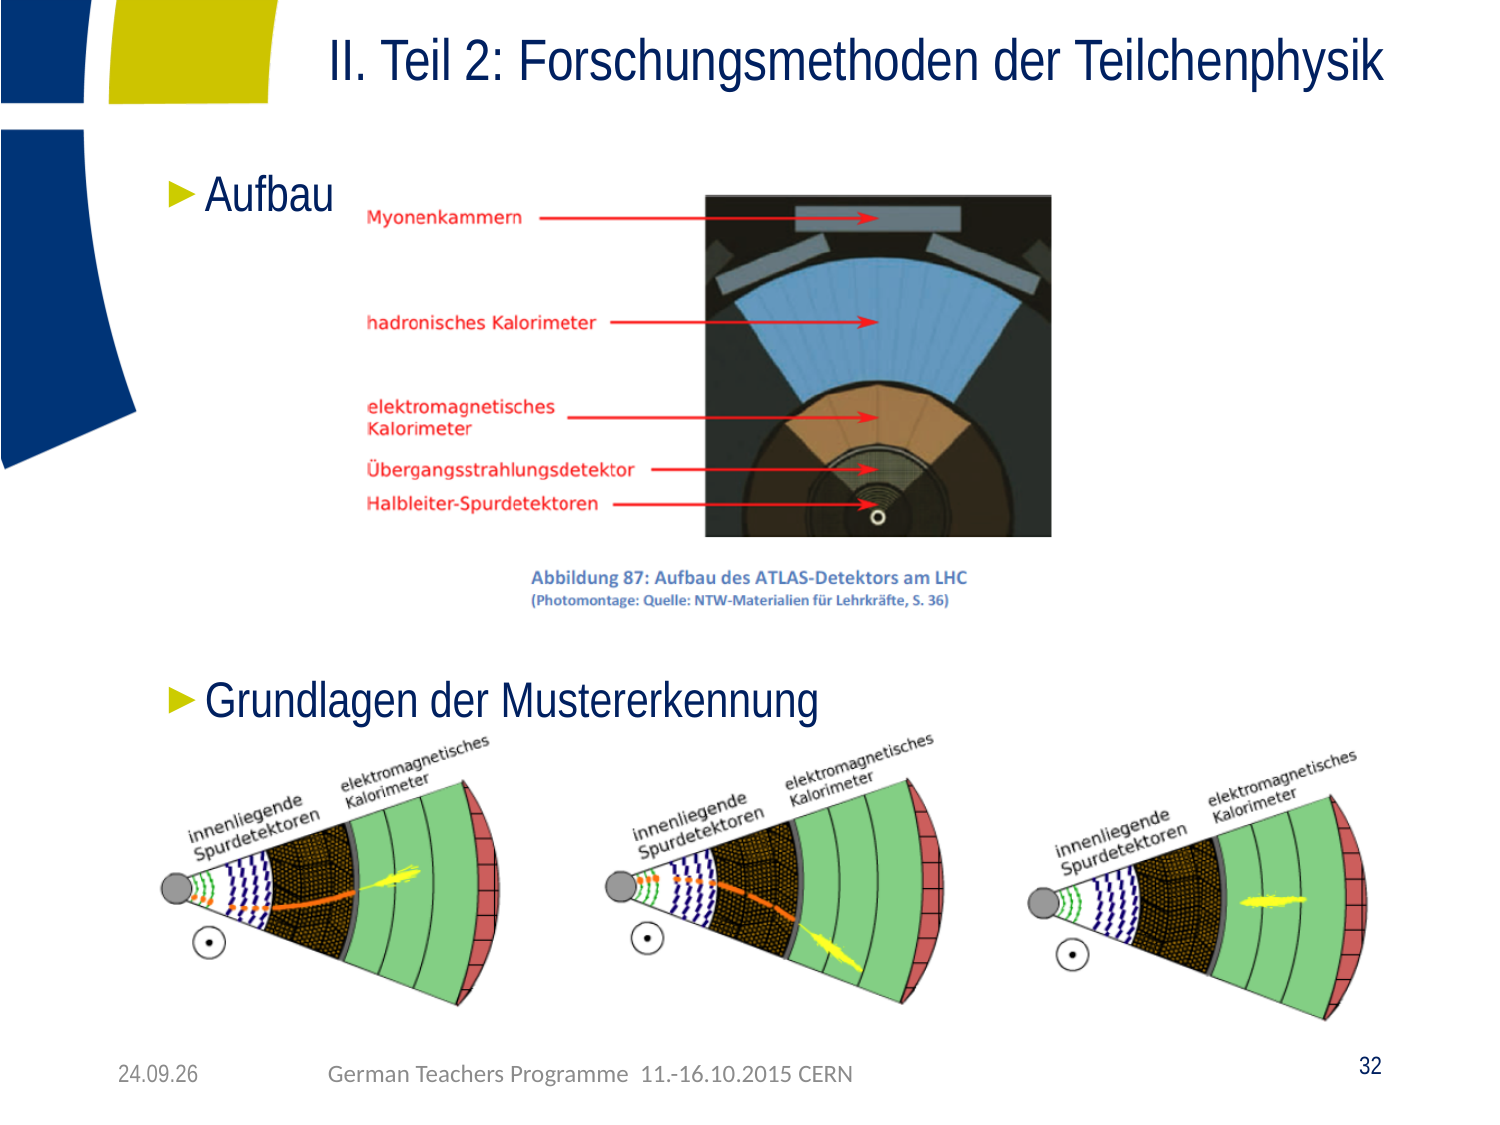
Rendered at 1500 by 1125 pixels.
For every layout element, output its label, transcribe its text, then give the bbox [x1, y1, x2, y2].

picture [0, 0, 1500, 1125]
footer German Teachers Programme 11.-16.10.2015 CERN [312, 1042, 987, 1103]
list Aufbau Grundlagen der Mustererkennung [145, 153, 1382, 732]
slide_number <Foliennummer> [1059, 1042, 1397, 1103]
title II. Teil 2: Forschungsmethoden der Teilchenphysik [313, 0, 1465, 114]
slide_number 14.10.15 [103, 1042, 290, 1103]
